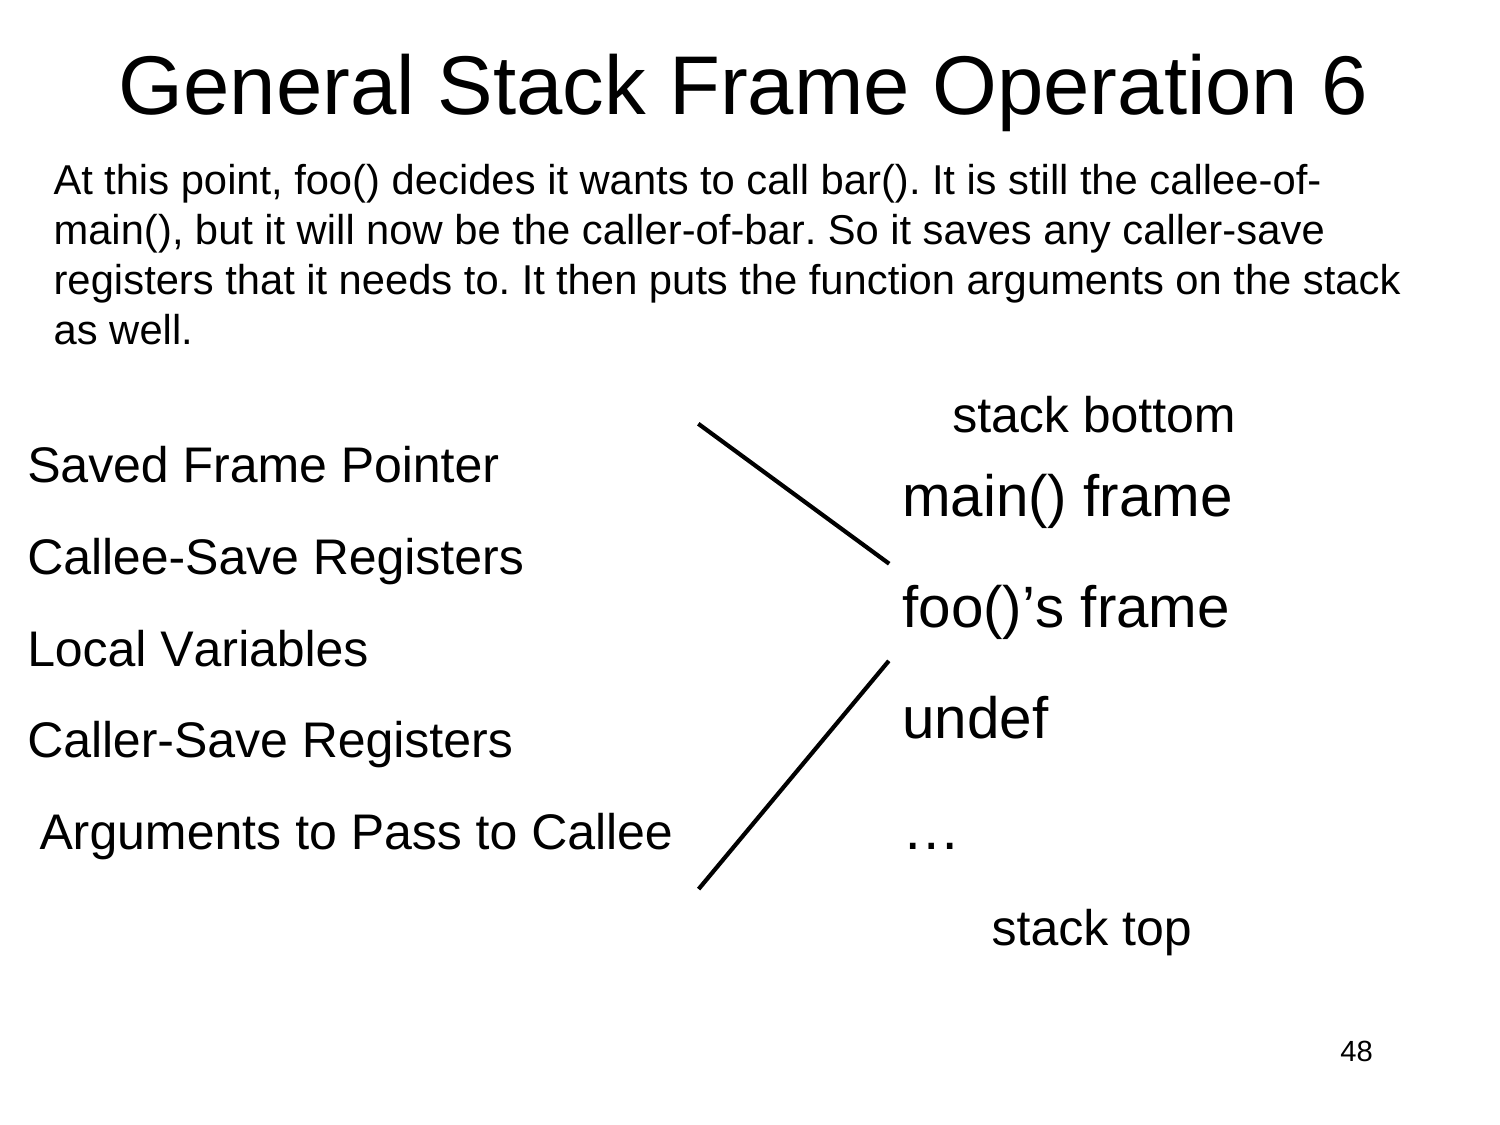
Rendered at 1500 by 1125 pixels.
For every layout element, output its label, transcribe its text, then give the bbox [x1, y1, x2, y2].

table_cell foo()’s frame [887, 561, 1313, 672]
title General Stack Frame Operation 6 [75, 0, 1413, 144]
table_cell Local Variables [13, 608, 700, 700]
text_box stack bottom [937, 374, 1251, 451]
table_header Saved Frame Pointer [13, 425, 700, 517]
table_cell Arguments to Pass to Callee [13, 792, 700, 883]
text_box stack top [976, 887, 1207, 963]
table_cell Callee-Save Registers [13, 517, 700, 608]
table_cell … [887, 783, 1313, 894]
text_box At this point, foo() decides it wants to call bar(). It is still the callee-of-main(), but it will now be the caller-of-bar. So it saves any caller-save registers that it needs to. It then puts the function arguments on the stack as well. [38, 144, 1445, 340]
table_cell Caller-Save Registers [13, 700, 700, 792]
table_header main() frame [887, 450, 1313, 561]
table_cell undef [887, 672, 1313, 783]
text_box <number> [1074, 1025, 1388, 1101]
